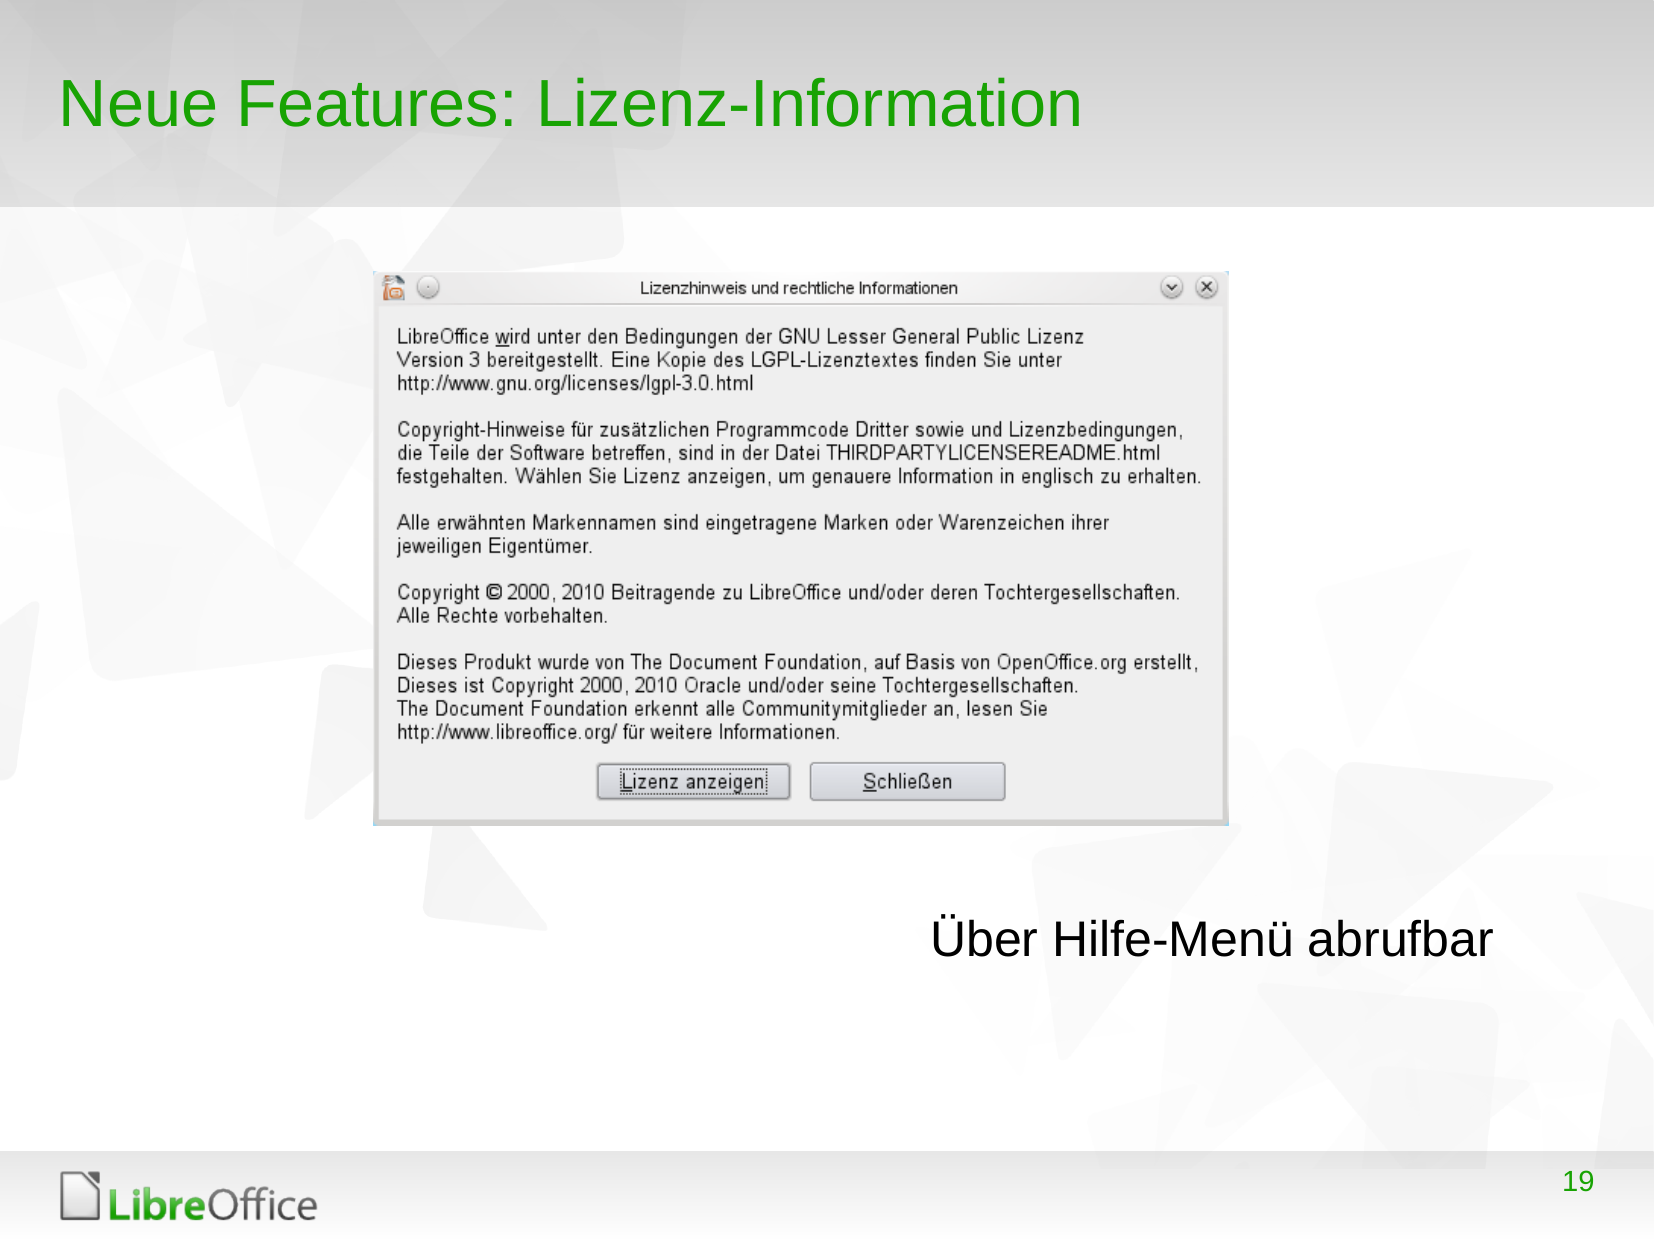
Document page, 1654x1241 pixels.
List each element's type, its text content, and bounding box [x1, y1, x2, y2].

picture [0, 0, 1654, 1169]
text_box Über Hilfe-Menü abrufbar [915, 903, 1509, 975]
picture [41, 1152, 337, 1240]
title Neue Features: Lizenz-Information [59, 29, 1595, 178]
